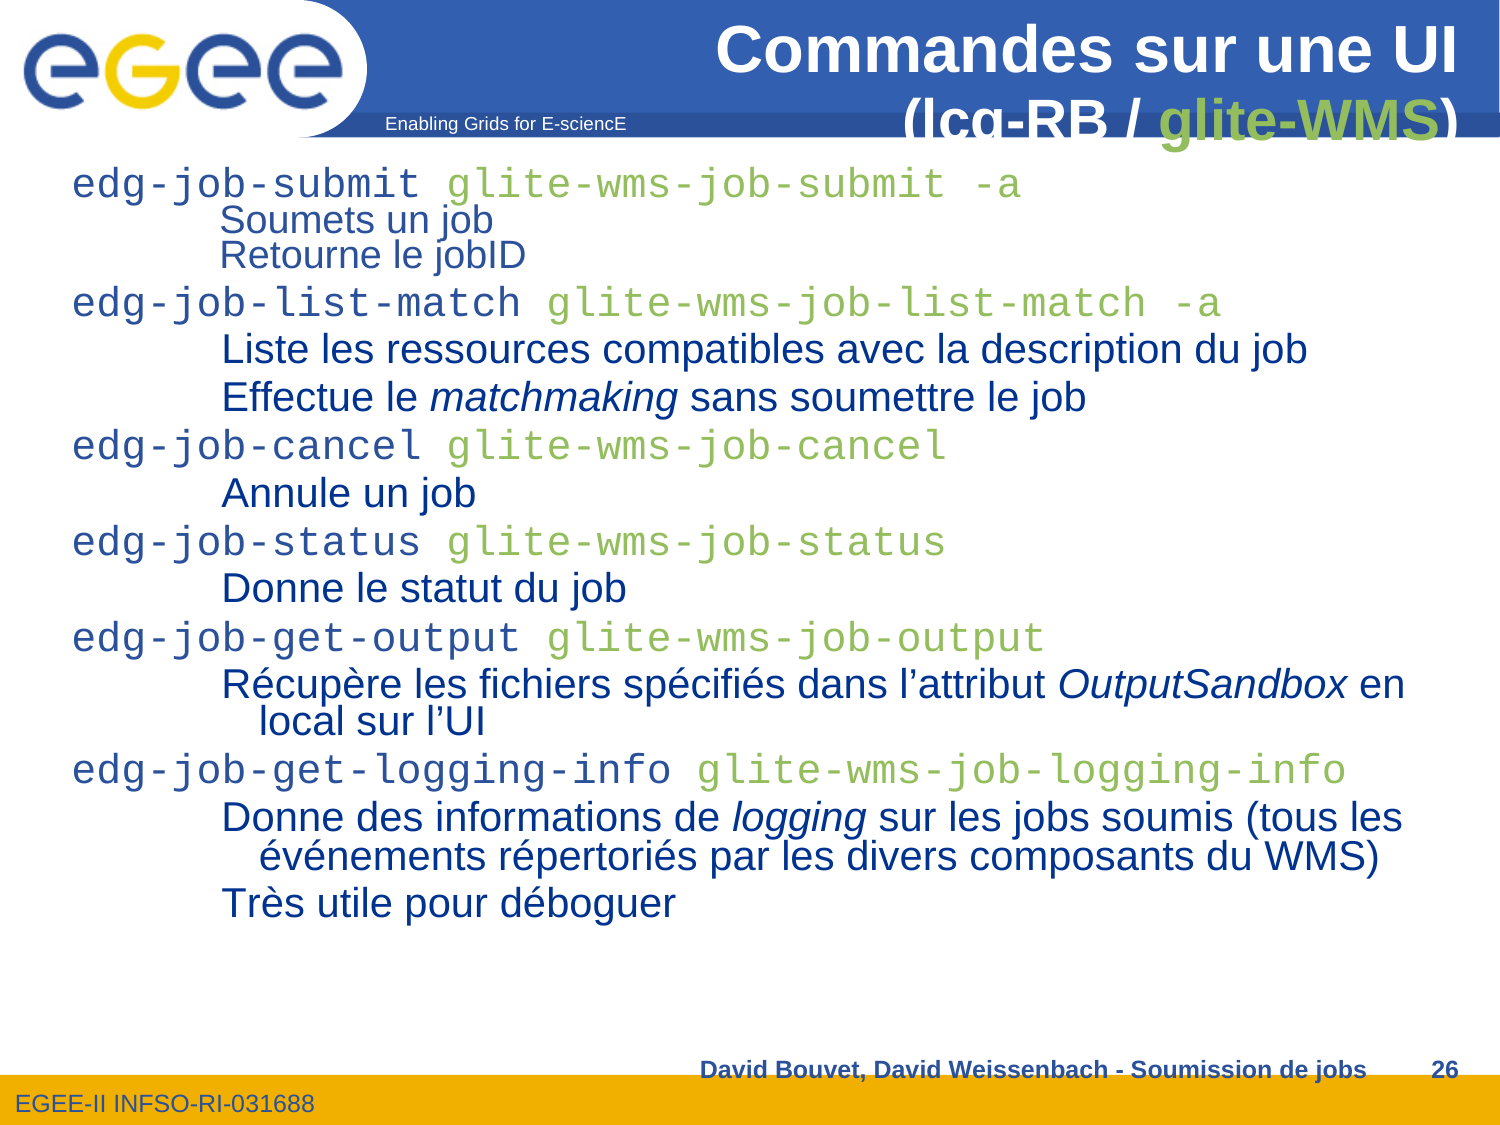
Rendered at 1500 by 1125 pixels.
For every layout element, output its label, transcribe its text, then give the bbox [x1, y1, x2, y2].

picture [18, 30, 349, 112]
title Commandes sur une UI (lcg-RB / glite-WMS)‏ [369, 0, 1475, 185]
list edg-job-submit glite-wms-job-submit -a Soumets un job Retourne le jobID edg-job-list-match glite-wms-job-list-match -a Liste les ressources compatibles avec la description du job Effectue le matchmaking sans soumettre le job edg-job-cancel glite-wms-job-cancel Annule un job edg-job-status glite-wms-job-status Donne le statut du job edg-job-get-output glite-wms-job-output Récupère les fichiers spécifiés dans l’attribut OutputSandbox en local sur l’UI edg-job-get-logging-info glite-wms-job-logging-info Donne des informations de logging sur les jobs soumis (tous les événements répertoriés par les divers composants du WMS)‏ Très utile pour déboguer [56, 159, 1466, 1100]
